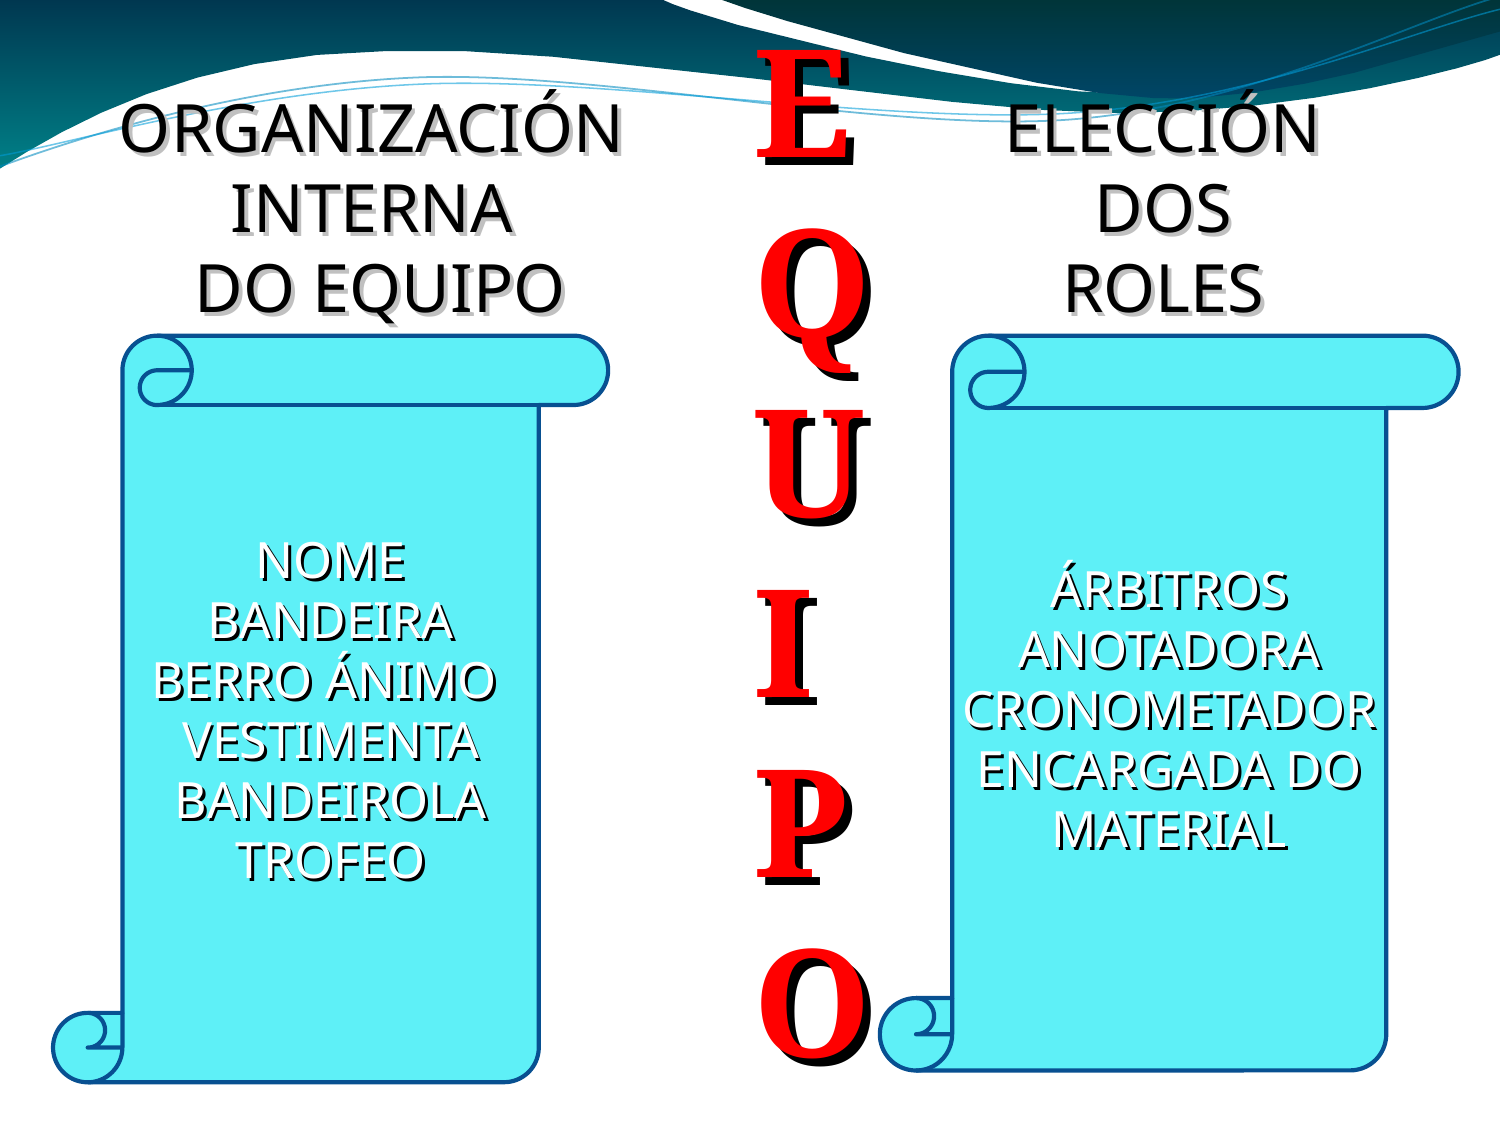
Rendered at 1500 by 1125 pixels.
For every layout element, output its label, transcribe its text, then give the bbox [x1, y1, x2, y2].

text_box ÁRBITROS ANOTADORA CRONOMETADOR ENCARGADA DO MATERIAL [921, 549, 1418, 868]
text_box [952, 335, 1459, 549]
text_box EQUIPO [738, 0, 795, 1095]
text_box [879, 868, 1387, 1071]
text_box [53, 335, 609, 1083]
text_box ELECCIÓN DOS ROLES [939, 78, 1388, 333]
text_box NOME BANDEIRA BERRO ÁNIMO VESTIMENTA BANDEIROLA TROFEO [133, 521, 529, 896]
text_box ORGANIZACIÓN INTERNA DO EQUIPO [88, 78, 656, 333]
